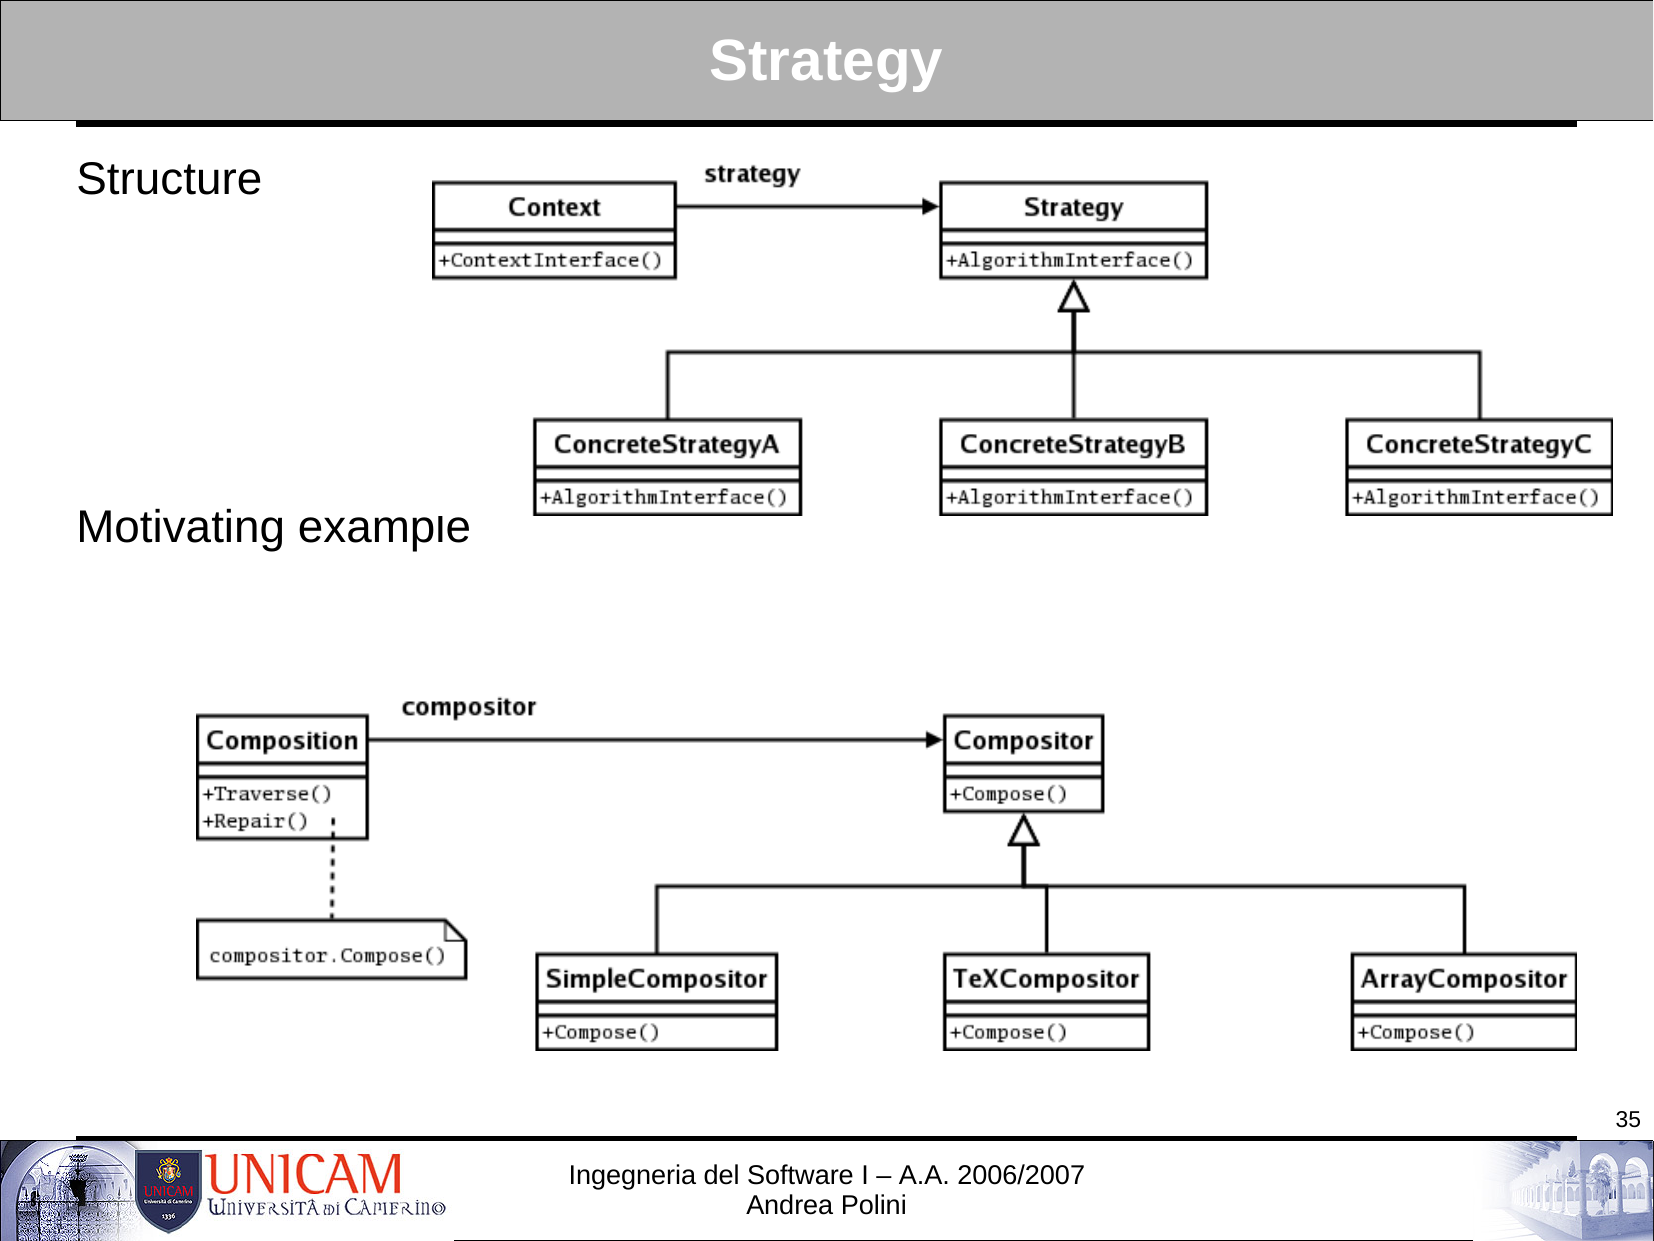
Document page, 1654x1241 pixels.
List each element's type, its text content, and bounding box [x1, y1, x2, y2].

picture [0, 1141, 454, 1241]
title Strategy [0, 0, 1653, 121]
picture [1473, 1141, 1654, 1241]
picture [196, 690, 1577, 1051]
picture [432, 157, 1613, 516]
list Structure Motivating example [76, 152, 1577, 671]
